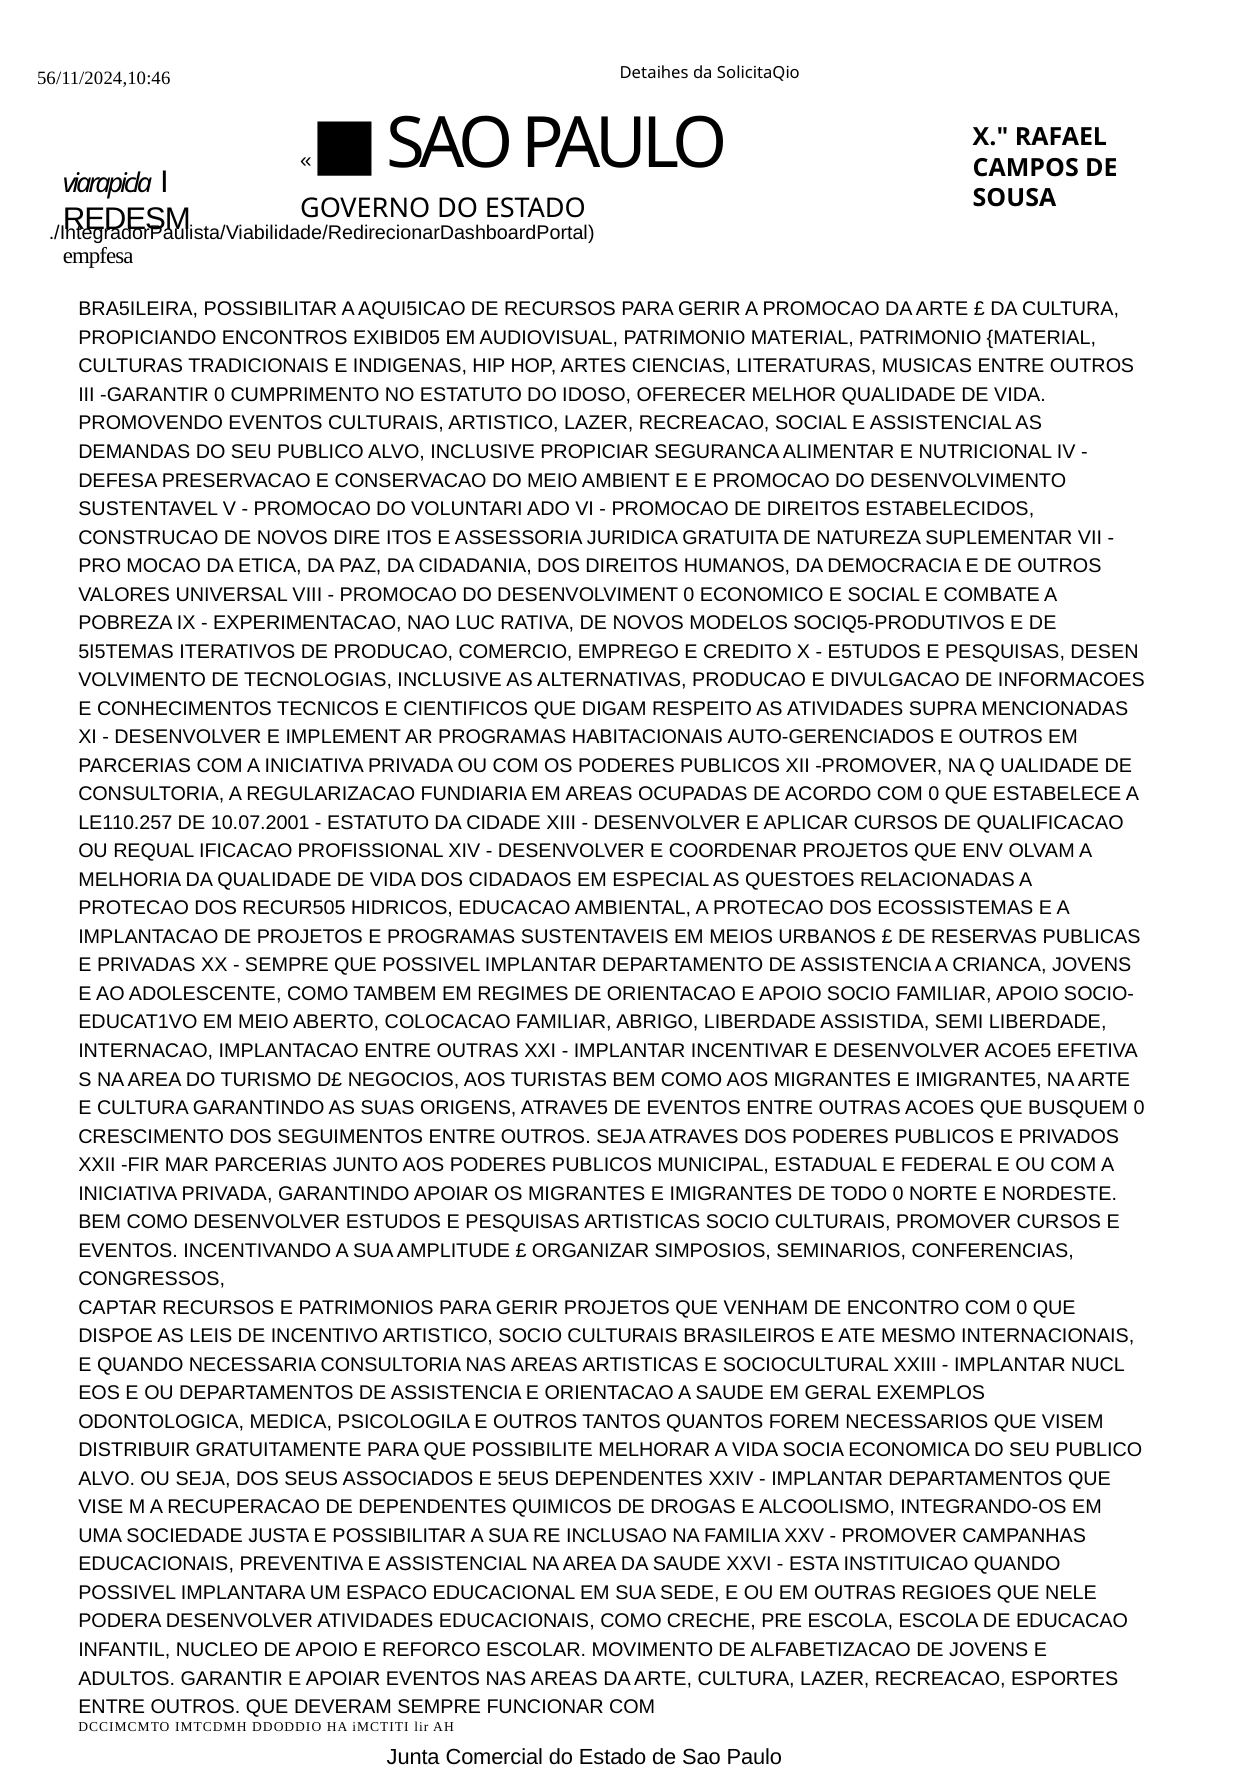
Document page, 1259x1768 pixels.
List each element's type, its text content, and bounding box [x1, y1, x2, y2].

text_box X." RAFAEL CAMPOS DE SOUSA [973, 120, 1138, 214]
text_box «■ SAO PAULO GOVERNO DO ESTADO [300, 96, 738, 210]
text_box viarapicla I redesm empfesa [63, 161, 229, 210]
text_box BRA5ILEIRA, POSSIBILITAR A AQUI5ICAO DE RECURSOS PARA GERIR A PROMOCAO DA ARTE £ DA CULTURA, PROPICIANDO ENCONTROS EXIBID05 EM AUDIOVISUAL, PATRIMONIO MATERIAL, PATRIMONIO {MATERIAL, CULTURAS TRADICIONAIS E INDIGENAS, HIP HOP, ARTES CIENCIAS, LITERATURAS, MUSICAS ENTRE OUTROS III -GARANTIR 0 CUMPRIMENTO NO ESTATUTO DO IDOSO, OFERECER MELHOR QUALIDADE DE VIDA. PROMOVENDO EVENTOS CULTURAIS, ARTISTICO, LAZER, RECREACAO, SOCIAL E ASSISTENCIAL AS DEMANDAS DO SEU PUBLICO ALVO, INCLUSIVE PROPICIAR SEGURANCA ALIMENTAR E NUTRICIONAL IV - DEFESA PRESERVACAO E CONSERVACAO DO MEIO AMBIENT E E PROMOCAO DO DESENVOLVIMENTO SUSTENTAVEL V - PROMOCAO DO VOLUNTARI ADO VI - PROMOCAO DE DIREITOS ESTABELECIDOS, CONSTRUCAO DE NOVOS DIRE ITOS E ASSESSORIA JURIDICA GRATUITA DE NATUREZA SUPLEMENTAR VII - PRO MOCAO DA ETICA, DA PAZ, DA CIDADANIA, DOS DIREITOS HUMANOS, DA DEMOCRACIA E DE OUTROS VALORES UNIVERSAL VIII - PROMOCAO DO DESENVOLVIMENT 0 ECONOMICO E SOCIAL E COMBATE A POBREZA IX - EXPERIMENTACAO, NAO LUC RATIVA, DE NOVOS MODELOS SOCIQ5-PRODUTIVOS E DE 5I5TEMAS ITERATIVOS DE PRODUCAO, COMERCIO, EMPREGO E CREDITO X - E5TUDOS E PESQUISAS, DESEN VOLVIMENTO DE TECNOLOGIAS, INCLUSIVE AS ALTERNATIVAS, PRODUCAO E DIVULGACAO DE INFORMACOES E CONHECIMENTOS TECNICOS E CIENTIFICOS QUE DIGAM RESPEITO AS ATIVIDADES SUPRA MENCIONADAS XI - DESENVOLVER E IMPLEMENT AR PROGRAMAS HABITACIONAIS AUTO-GERENCIADOS E OUTROS EM PARCERIAS COM A INICIATIVA PRIVADA OU COM OS PODERES PUBLICOS XII -PROMOVER, NA Q UALIDADE DE CONSULTORIA, A REGULARIZACAO FUNDIARIA EM AREAS OCUPADAS DE ACORDO COM 0 QUE ESTABELECE A LE110.257 DE 10.07.2001 - ESTATUTO DA CIDADE XIII - DESENVOLVER E APLICAR CURSOS DE QUALIFICACAO OU REQUAL IFICACAO PROFISSIONAL XIV - DESENVOLVER E COORDENAR PROJETOS QUE ENV OLVAM A MELHORIA DA QUALIDADE DE VIDA DOS CIDADAOS EM ESPECIAL AS QUESTOES RELACIONADAS A PROTECAO DOS RECUR505 HIDRICOS, EDUCACAO AMBIENTAL, A PROTECAO DOS ECOSSISTEMAS E A IMPLANTACAO DE PROJETOS E PROGRAMAS SUSTENTAVEIS EM MEIOS URBANOS £ DE RESERVAS PUBLICAS E PRIVADAS XX - SEMPRE QUE POSSIVEL IMPLANTAR DEPARTAMENTO DE ASSISTENCIA A CRIANCA, JOVENS E AO ADOLESCENTE, COMO TAMBEM EM REGIMES DE ORIENTACAO E APOIO SOCIO FAMILIAR, APOIO SOCIO-EDUCAT1VO EM MEIO ABERTO, COLOCACAO FAMILIAR, ABRIGO, LIBERDADE ASSISTIDA, SEMI LIBERDADE, INTERNACAO, IMPLANTACAO ENTRE OUTRAS XXI - IMPLANTAR INCENTIVAR E DESENVOLVER ACOE5 EFETIVA S NA AREA DO TURISMO D£ NEGOCIOS, AOS TURISTAS BEM COMO AOS MIGRANTES E IMIGRANTE5, NA ARTE E CULTURA GARANTINDO AS SUAS ORIGENS, ATRAVE5 DE EVENTOS ENTRE OUTRAS ACOES QUE BUSQUEM 0 CRESCIMENTO DOS SEGUIMENTOS ENTRE OUTROS. SEJA ATRAVES DOS PODERES PUBLICOS E PRIVADOS XXII -FIR MAR PARCERIAS JUNTO AOS PODERES PUBLICOS MUNICIPAL, ESTADUAL E FEDERAL E OU COM A INICIATIVA PRIVADA, GARANTINDO APOIAR OS MIGRANTES E IMIGRANTES DE TODO 0 NORTE E NORDESTE. BEM COMO DESENVOLVER ESTUDOS E PESQUISAS ARTISTICAS SOCIO CULTURAIS, PROMOVER CURSOS E EVENTOS. INCENTIVANDO A SUA AMPLITUDE £ ORGANIZAR SIMPOSIOS, SEMINARIOS, CONFERENCIAS, CONGRESSOS, CAPTAR RECURSOS E PATRIMONIOS PARA GERIR PROJETOS QUE VENHAM DE ENCONTRO COM 0 QUE DISPOE AS LEIS DE INCENTIVO ARTISTICO, SOCIO CULTURAIS BRASILEIROS E ATE MESMO INTERNACIONAIS, E QUANDO NECESSARIA CONSULTORIA NAS AREAS ARTISTICAS E SOCIOCULTURAL XXIII - IMPLANTAR NUCL EOS E OU DEPARTAMENTOS DE ASSISTENCIA E ORIENTACAO A SAUDE EM GERAL EXEMPLOS ODONTOLOGICA, MEDICA, PSICOLOGILA E OUTROS TANTOS QUANTOS FOREM NECESSARIOS QUE VISEM DISTRIBUIR GRATUITAMENTE PARA QUE POSSIBILITE MELHORAR A VIDA SOCIA ECONOMICA DO SEU PUBLICO ALVO. OU SEJA, DOS SEUS ASSOCIADOS E 5EUS DEPENDENTES XXIV - IMPLANTAR DEPARTAMENTOS QUE VISE M A RECUPERACAO DE DEPENDENTES QUIMICOS DE DROGAS E ALCOOLISMO, INTEGRANDO-OS EM UMA SOCIEDADE JUSTA E POSSIBILITAR A SUA RE INCLUSAO NA FAMILIA XXV - PROMOVER CAMPANHAS EDUCACIONAIS, PREVENTIVA E ASSISTENCIAL NA AREA DA SAUDE XXVI - ESTA INSTITUICAO QUANDO POSSIVEL IMPLANTARA UM ESPACO EDUCACIONAL EM SUA SEDE, E OU EM OUTRAS REGIOES QUE NELE PODERA DESENVOLVER ATIVIDADES EDUCACIONAIS, COMO CRECHE, PRE ESCOLA, ESCOLA DE EDUCACAO INFANTIL, NUCLEO DE APOIO E REFORCO ESCOLAR. MOVIMENTO DE ALFABETIZACAO DE JOVENS E ADULTOS. GARANTIR E APOIAR EVENTOS NAS AREAS DA ARTE, CULTURA, LAZER, RECREACAO, ESPORTES ENTRE OUTROS. QUE DEVERAM SEMPRE FUNCIONAR COM DCCIMCMTO IMTCDMH DDODDIO HA iMCTITI lir AH Junta Comercial do Estado de Sao Paulo VGRSAO 1.0.4.678 -€ [33, 291, 1149, 1713]
text_box 56/11/2024,10:46 [37, 66, 177, 87]
text_box ./IntegradorPaulista/Viabilidade/RedirecionarDashboardPortal) [49, 220, 632, 249]
text_box Detaihes da SolicitaQio [619, 62, 800, 85]
